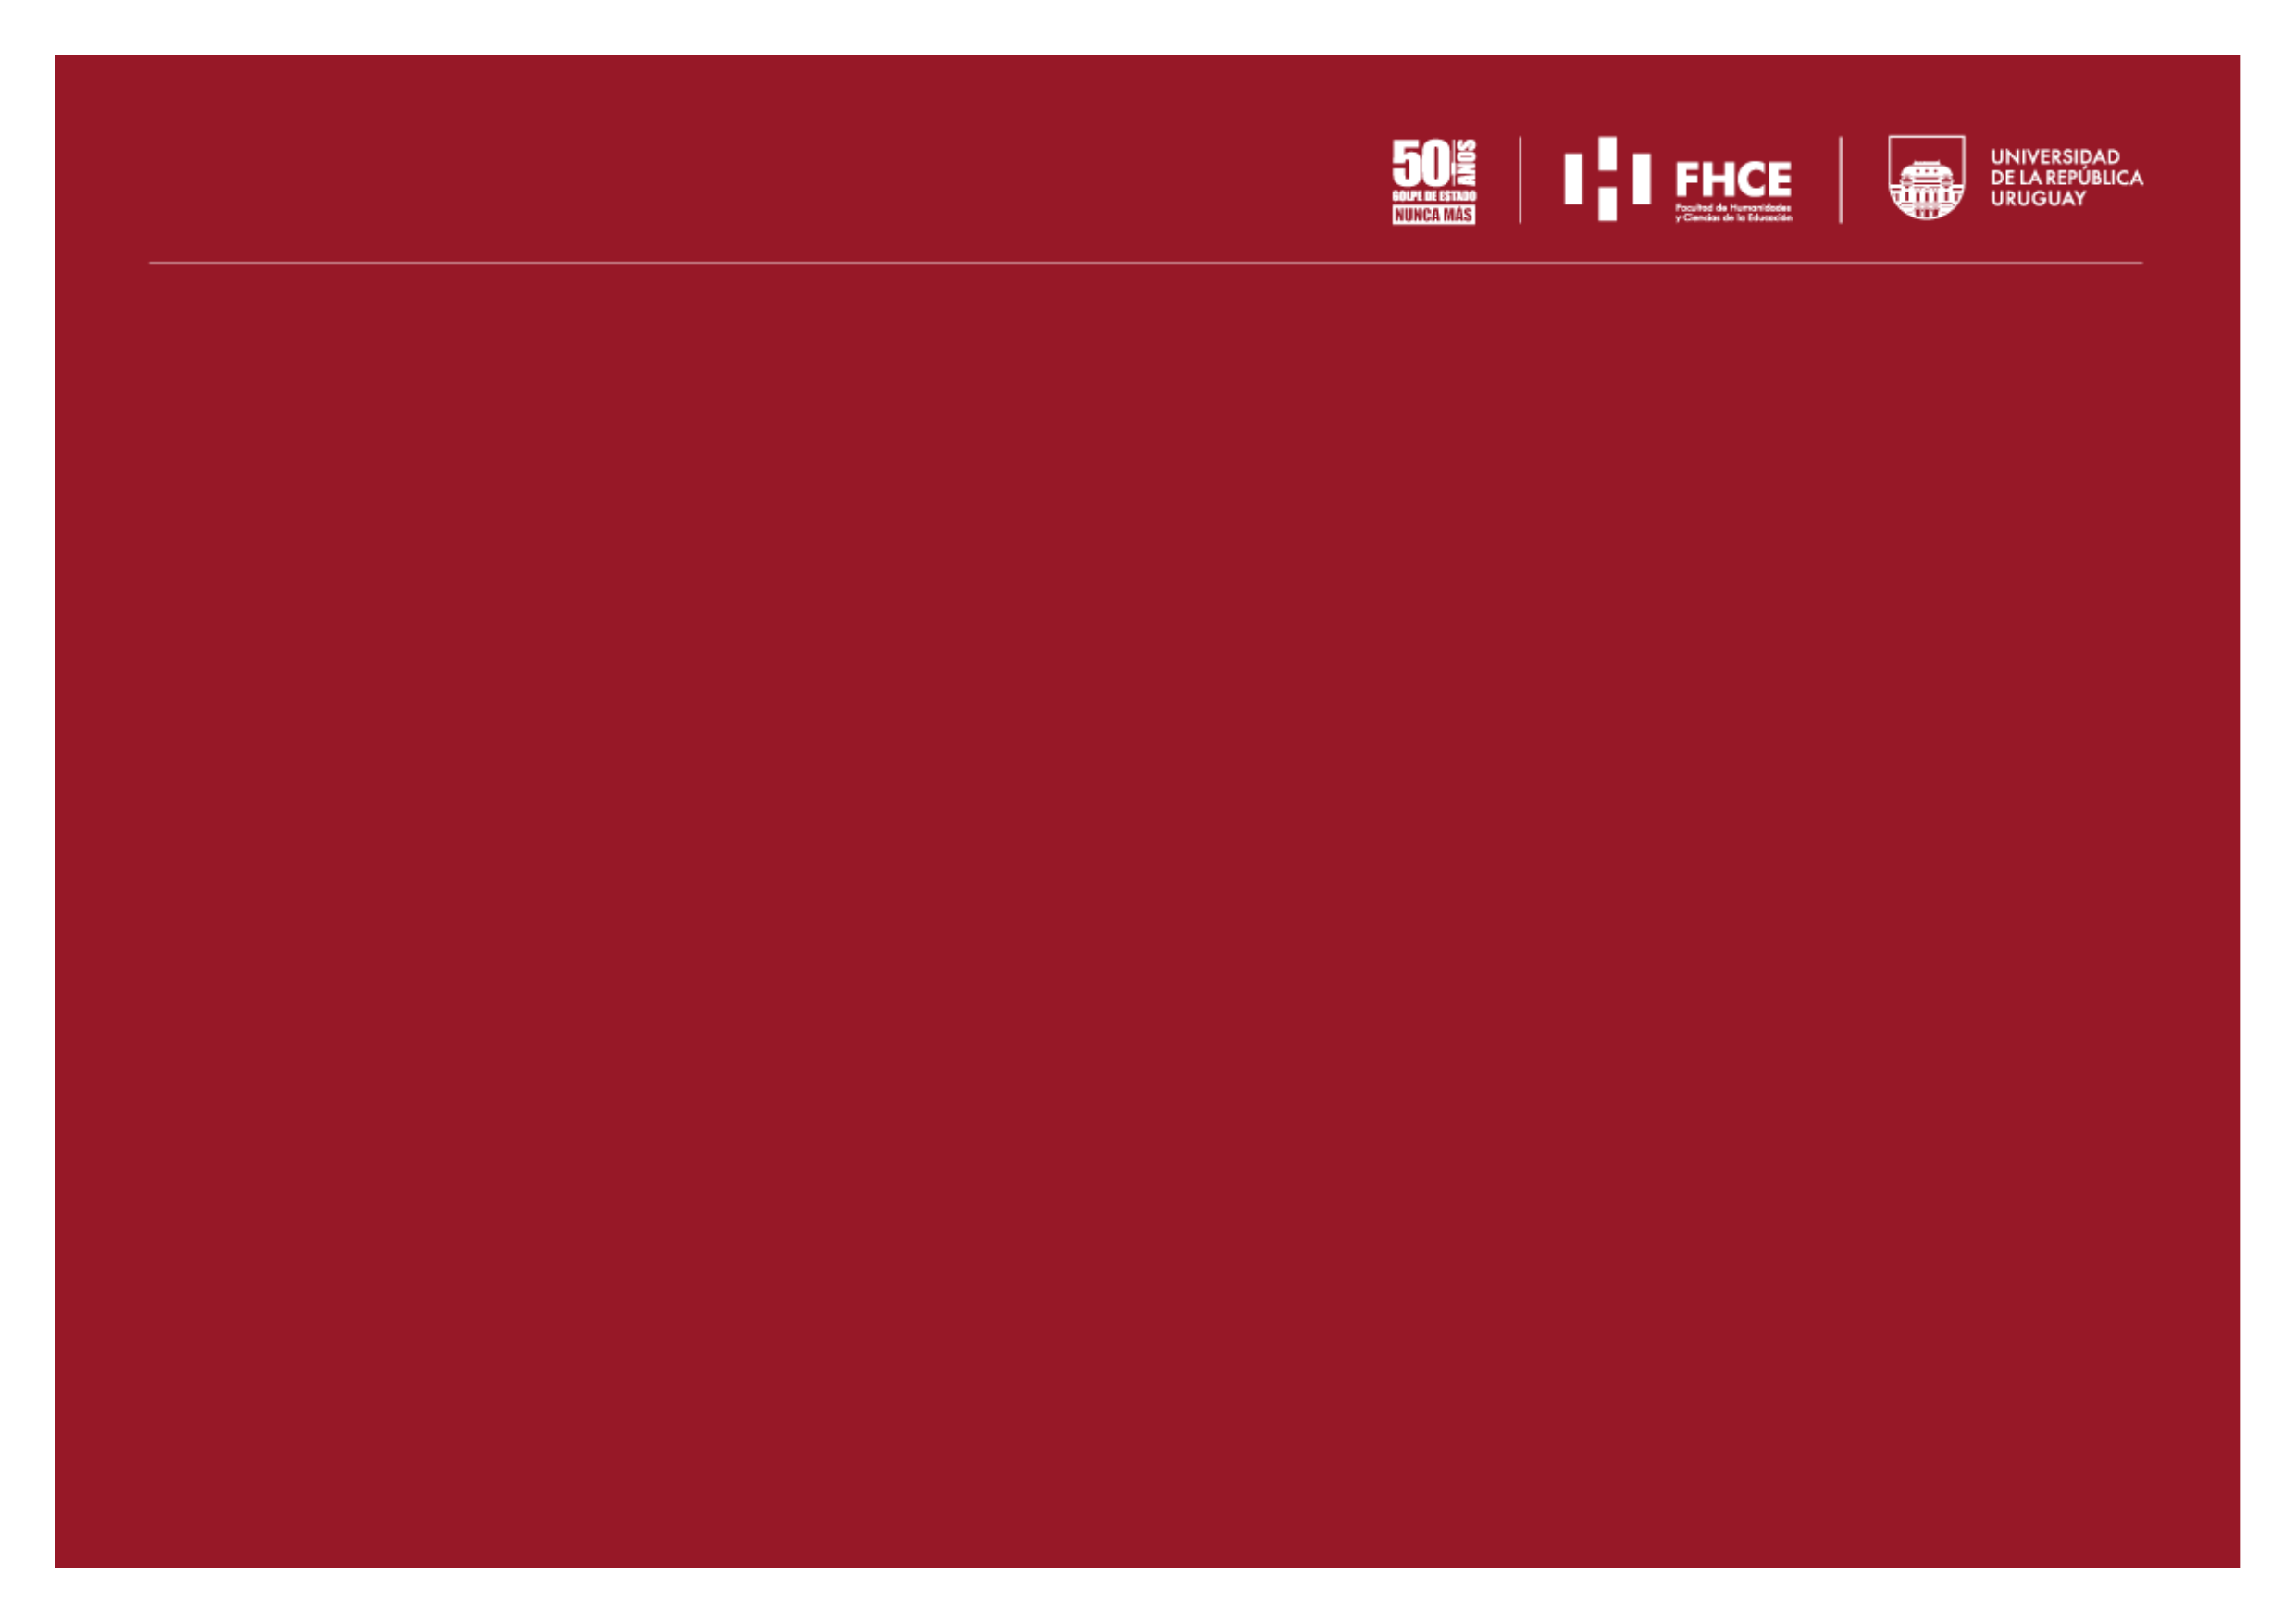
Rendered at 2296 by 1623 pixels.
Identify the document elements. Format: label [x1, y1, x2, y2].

picture [55, 55, 2241, 1568]
